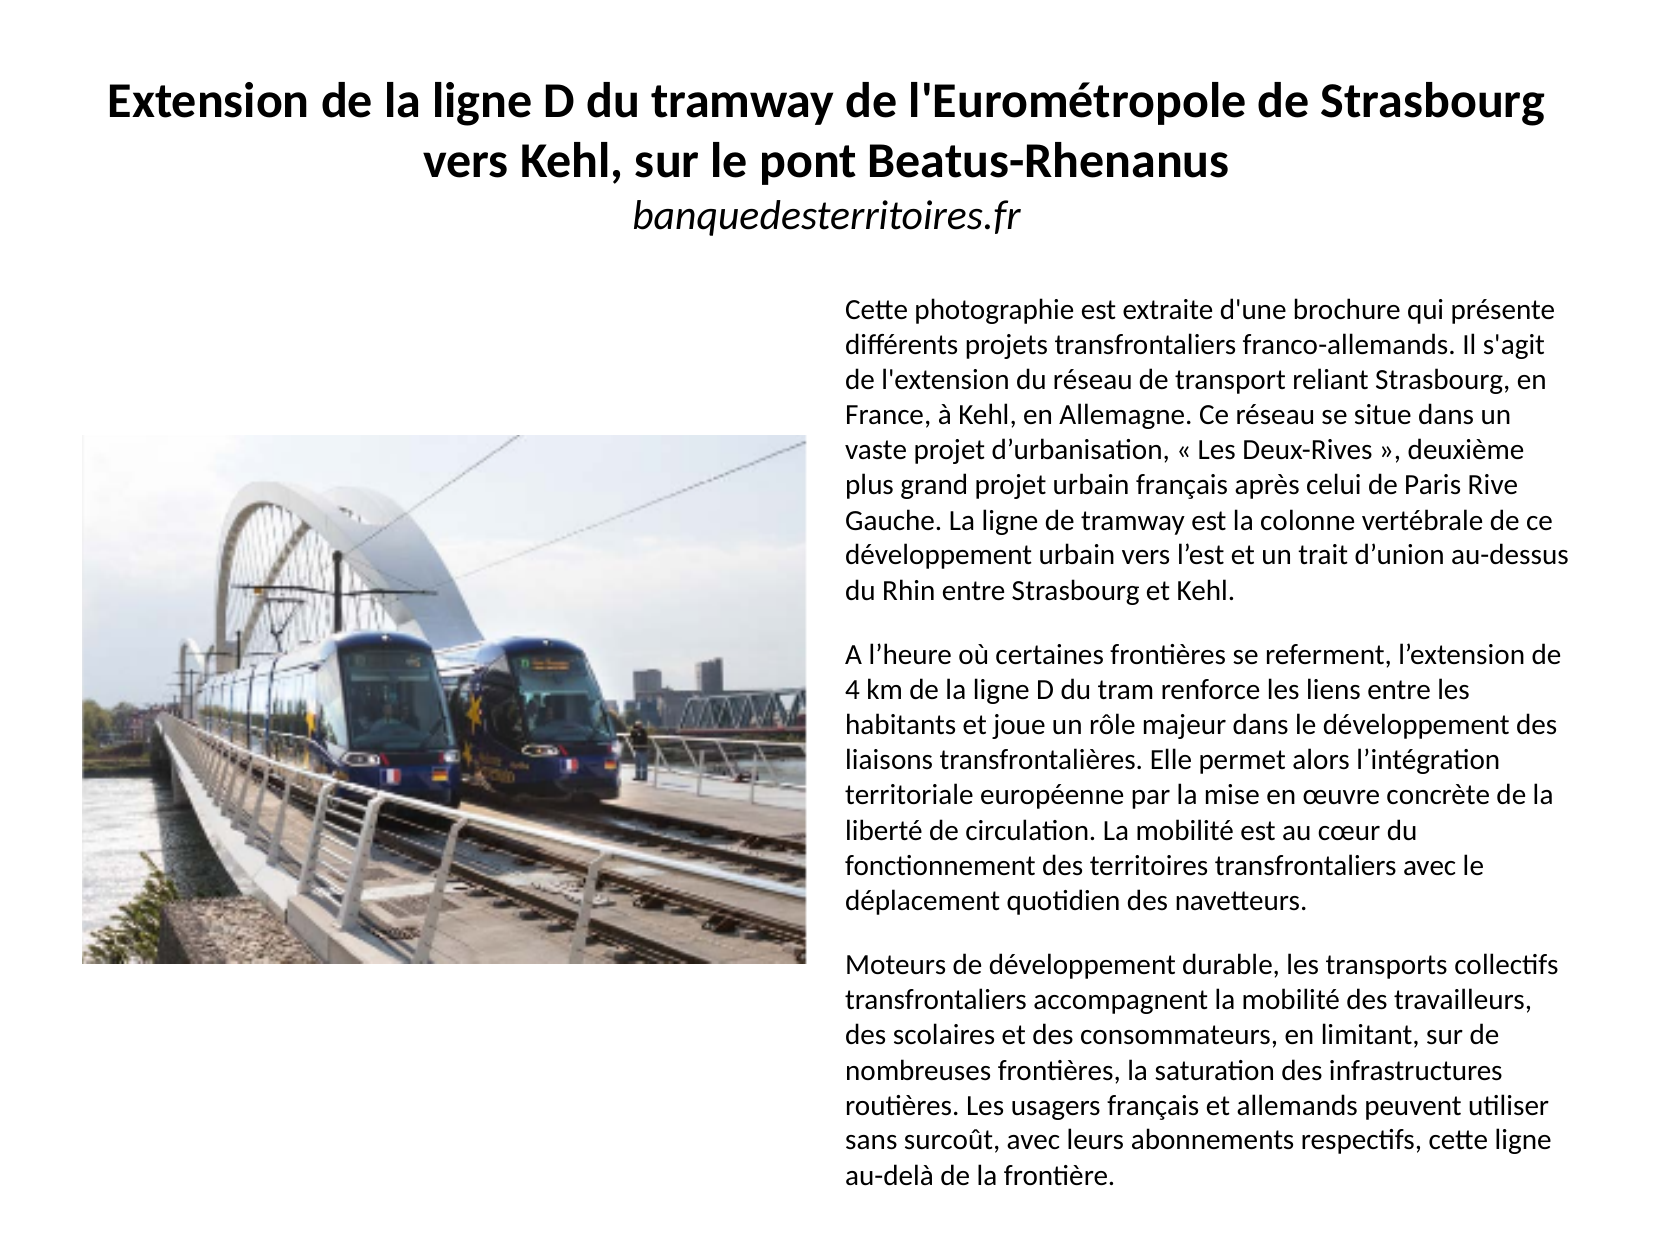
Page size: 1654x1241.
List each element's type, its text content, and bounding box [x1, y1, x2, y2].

picture [82, 435, 809, 964]
title Extension de la ligne D du tramway de l'Eurométropole de Strasbourg vers Kehl, sur le pont Beatus-Rhenanus banquedesterritoires.fr [82, 49, 1571, 257]
list Cette photographie est extraite d'une brochure qui présente différents projets transfrontaliers franco-allemands. Il s'agit de l'extension du réseau de transport reliant Strasbourg, en France, à Kehl, en Allemagne. Ce réseau se situe dans un vaste projet d’urbanisation, « Les Deux-Rives », deuxième plus grand projet urbain français après celui de Paris Rive Gauche. La ligne de tramway est la colonne vertébrale de ce développement urbain vers l’est et un trait d’union au-dessus du Rhin entre Strasbourg et Kehl. A l’heure où certaines frontières se referment, l’extension de 4 km de la ligne D du tram renforce les liens entre les habitants et joue un rôle majeur dans le développement des liaisons transfrontalières. Elle permet alors l’intégration territoriale européenne par la mise en œuvre concrète de la liberté de circulation. La mobilité est au cœur du fonctionnement des territoires transfrontaliers avec le déplacement quotidien des navetteurs. Moteurs de développement durable, les transports collectifs transfrontaliers accompagnent la mobilité des travailleurs, des scolaires et des consommateurs, en limitant, sur de nombreuses frontières, la saturation des infrastructures routières. Les usagers français et allemands peuvent utiliser sans surcoût, avec leurs abonnements respectifs, cette ligne au-delà de la frontière. [845, 290, 1572, 1202]
